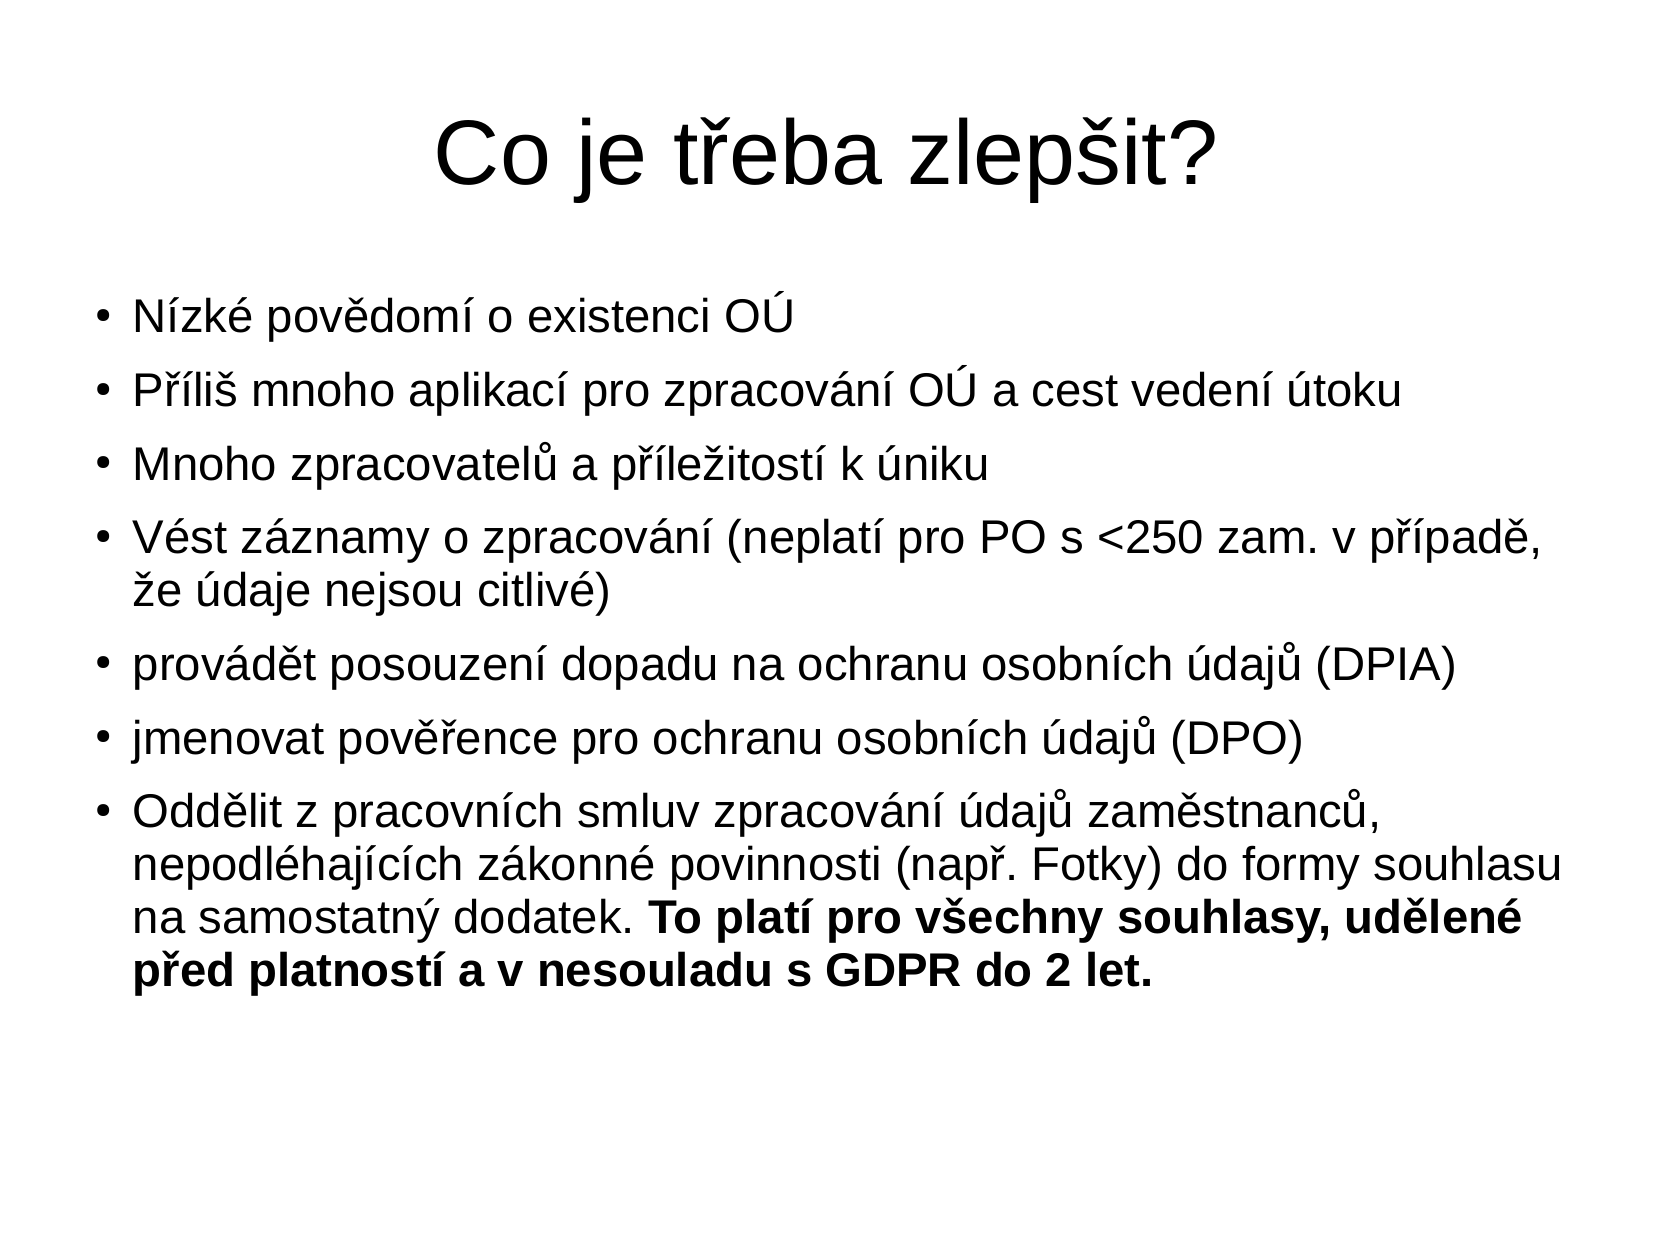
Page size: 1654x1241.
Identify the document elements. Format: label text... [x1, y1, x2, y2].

title Co je třeba zlepšit? [82, 49, 1571, 257]
list Nízké povědomí o existenci OÚ Příliš mnoho aplikací pro zpracování OÚ a cest vedení útoku Mnoho zpracovatelů a příležitostí k úniku Vést záznamy o zpracování (neplatí pro PO s <250 zam. v případě, že údaje nejsou citlivé) provádět posouzení dopadu na ochranu osobních údajů (DPIA) jmenovat pověřence pro ochranu osobních údajů (DPO) Oddělit z pracovních smluv zpracování údajů zaměstnanců, nepodléhajících zákonné povinnosti (např. Fotky) do formy souhlasu na samostatný dodatek. To platí pro všechny souhlasy, udělené před platností a v nesouladu s GDPR do 2 let. [82, 290, 1571, 1010]
